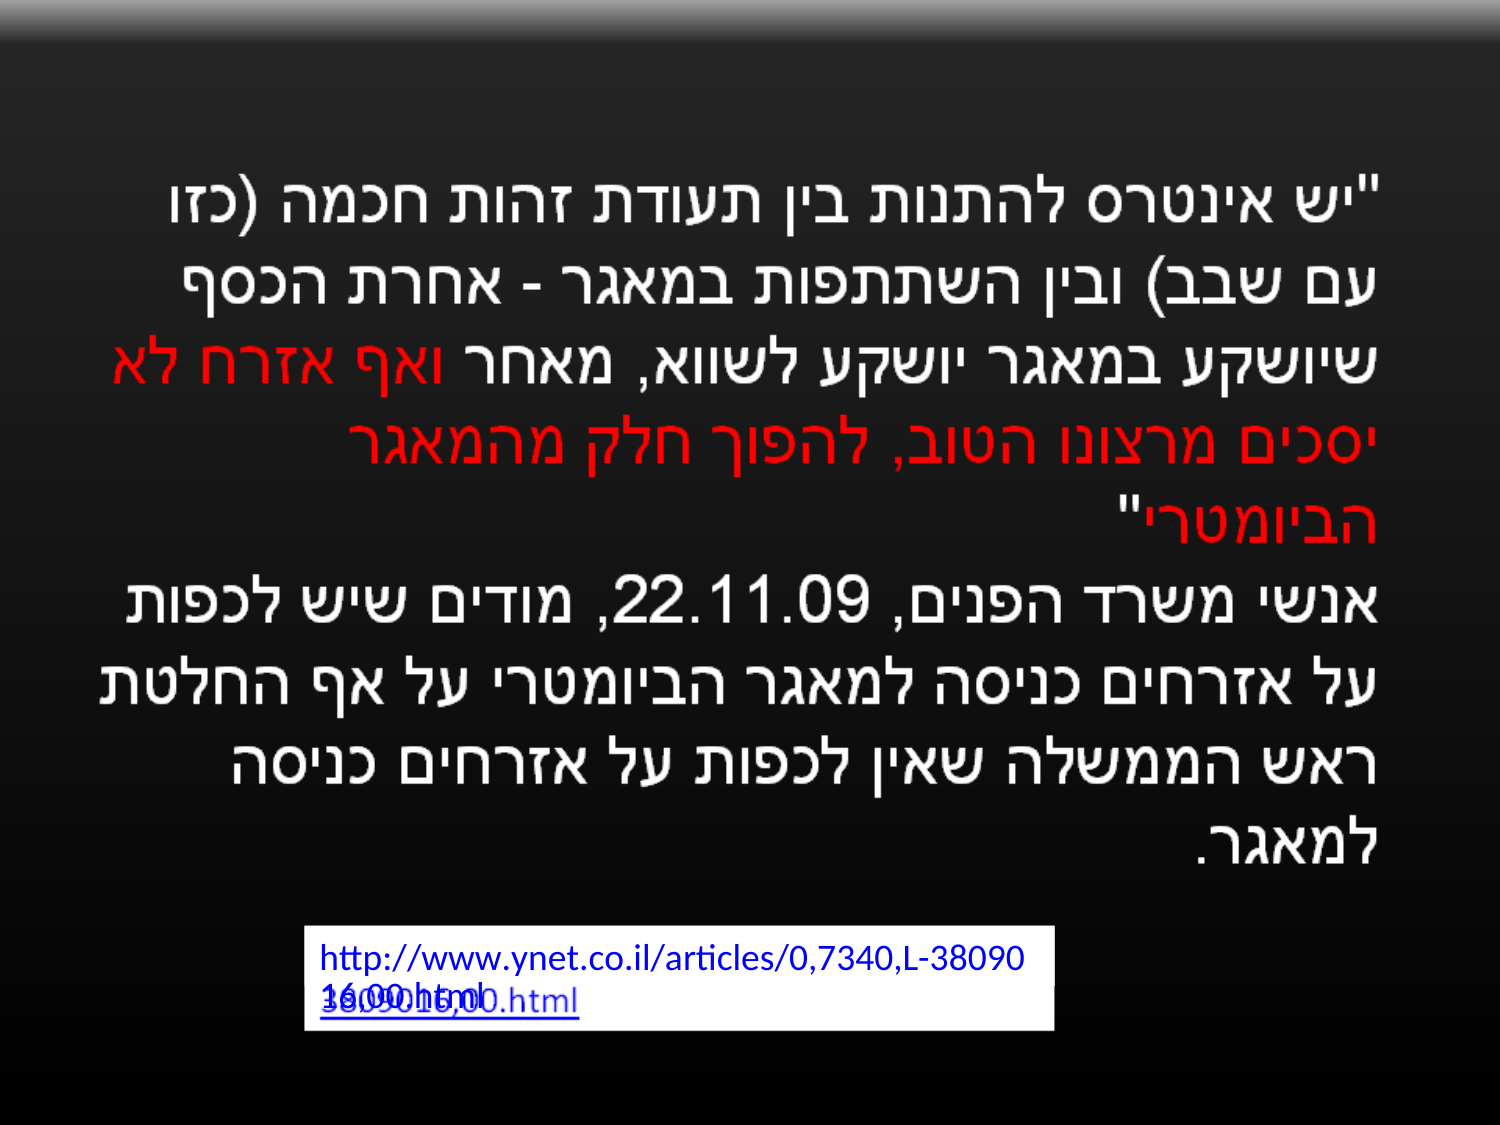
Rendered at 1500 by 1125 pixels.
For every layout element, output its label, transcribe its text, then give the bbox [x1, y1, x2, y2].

picture [0, 0, 1500, 1125]
text_box http://www.ynet.co.il/articles/0,7340,L-3809016,00.html [304, 925, 1055, 987]
